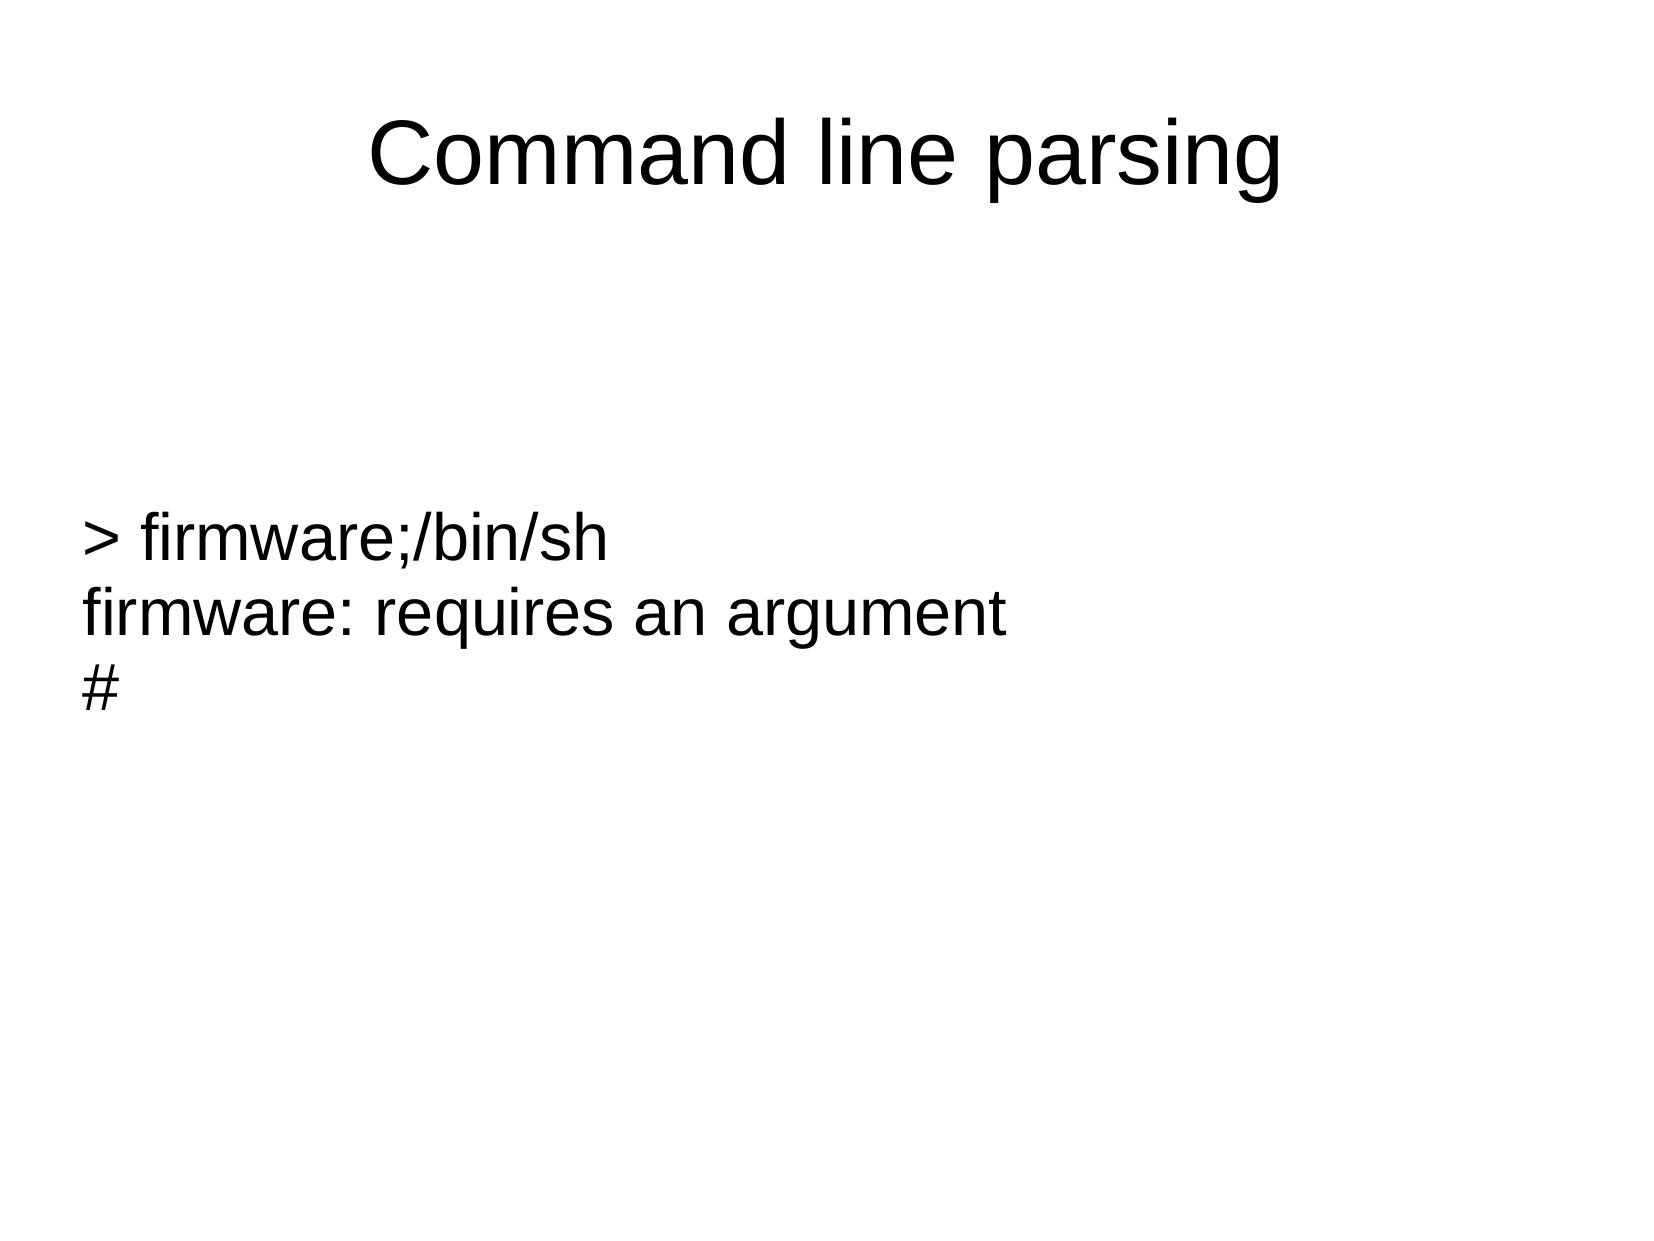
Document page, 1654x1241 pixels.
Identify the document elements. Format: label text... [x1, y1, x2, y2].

subtitle > firmware;/bin/sh firmware: requires an argument # [82, 290, 1571, 1010]
title Command line parsing [82, 49, 1571, 257]
